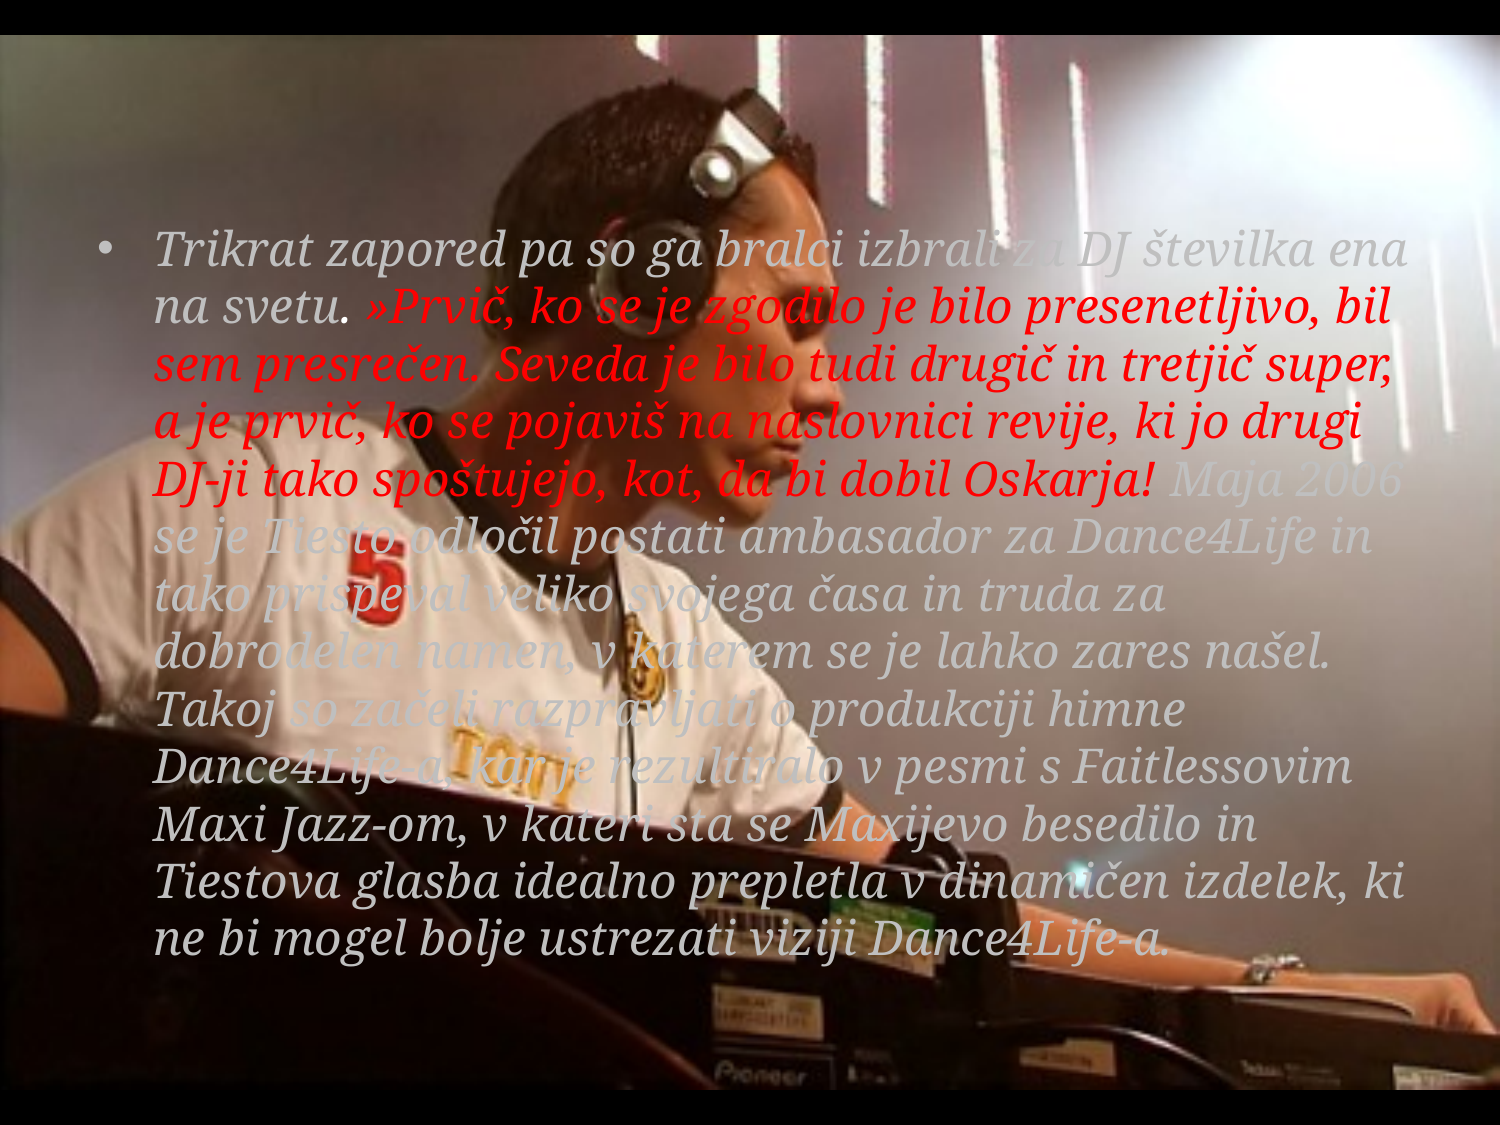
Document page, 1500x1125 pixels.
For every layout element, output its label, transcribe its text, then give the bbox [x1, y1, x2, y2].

picture [0, 35, 1500, 1090]
list Trikrat zapored pa so ga bralci izbrali za DJ številka ena na svetu. »Prvič, ko se je zgodilo je bilo presenetljivo, bil sem presrečen. Seveda je bilo tudi drugič in tretjič super, a je prvič, ko se pojaviš na naslovnici revije, ki jo drugi DJ-ji tako spoštujejo, kot, da bi dobil Oskarja! Maja 2006 se je Tiesto odločil postati ambasador za Dance4Life in tako prispeval veliko svojega časa in truda za dobrodelen namen, v katerem se je lahko zares našel. Takoj so začeli razpravljati o produkciji himne Dance4Life-a, kar je rezultiralo v pesmi s Faitlessovim Maxi Jazz-om, v kateri sta se Maxijevo besedilo in Tiestova glasba idealno prepletla v dinamičen izdelek, ki ne bi mogel bolje ustrezati viziji Dance4Life-a. [82, 210, 1432, 954]
